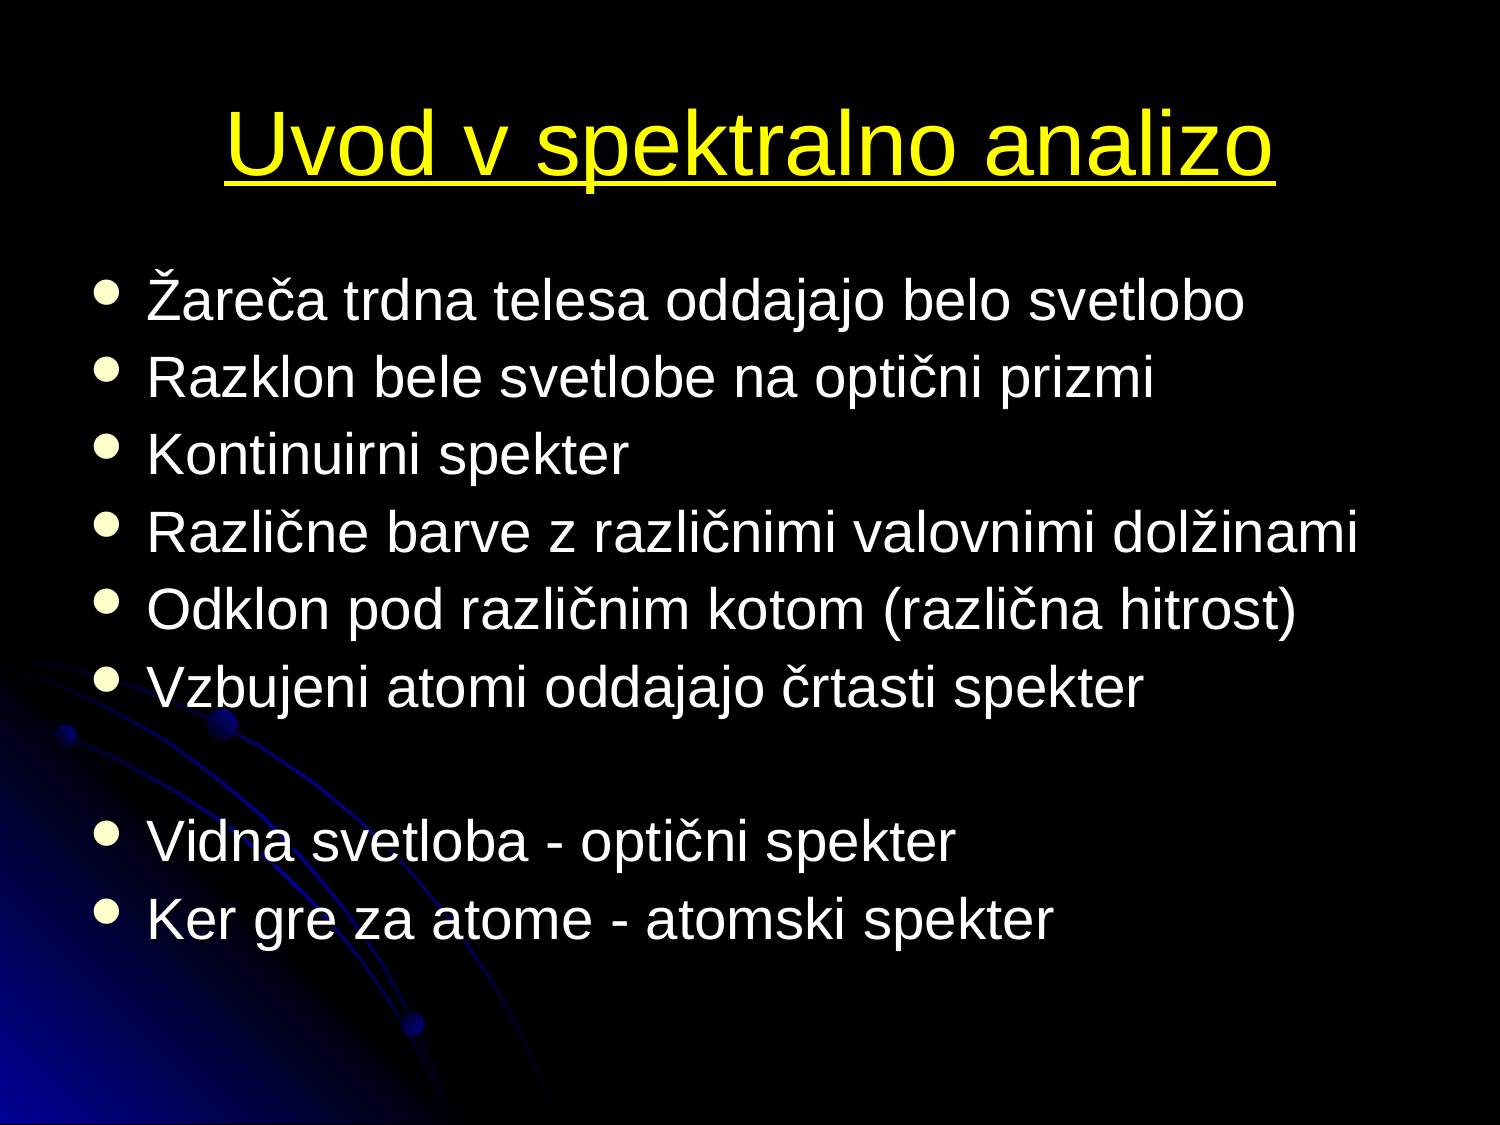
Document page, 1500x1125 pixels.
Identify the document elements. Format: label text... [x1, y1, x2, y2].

title Uvod v spektralno analizo [75, 45, 1426, 233]
list Žareča trdna telesa oddajajo belo svetlobo Razklon bele svetlobe na optični prizmi Kontinuirni spekter Različne barve z različnimi valovnimi dolžinami Odklon pod različnim kotom (različna hitrost) Vzbujeni atomi oddajajo črtasti spekter Vidna svetloba - optični spekter Ker gre za atome - atomski spekter [74, 262, 1388, 1012]
